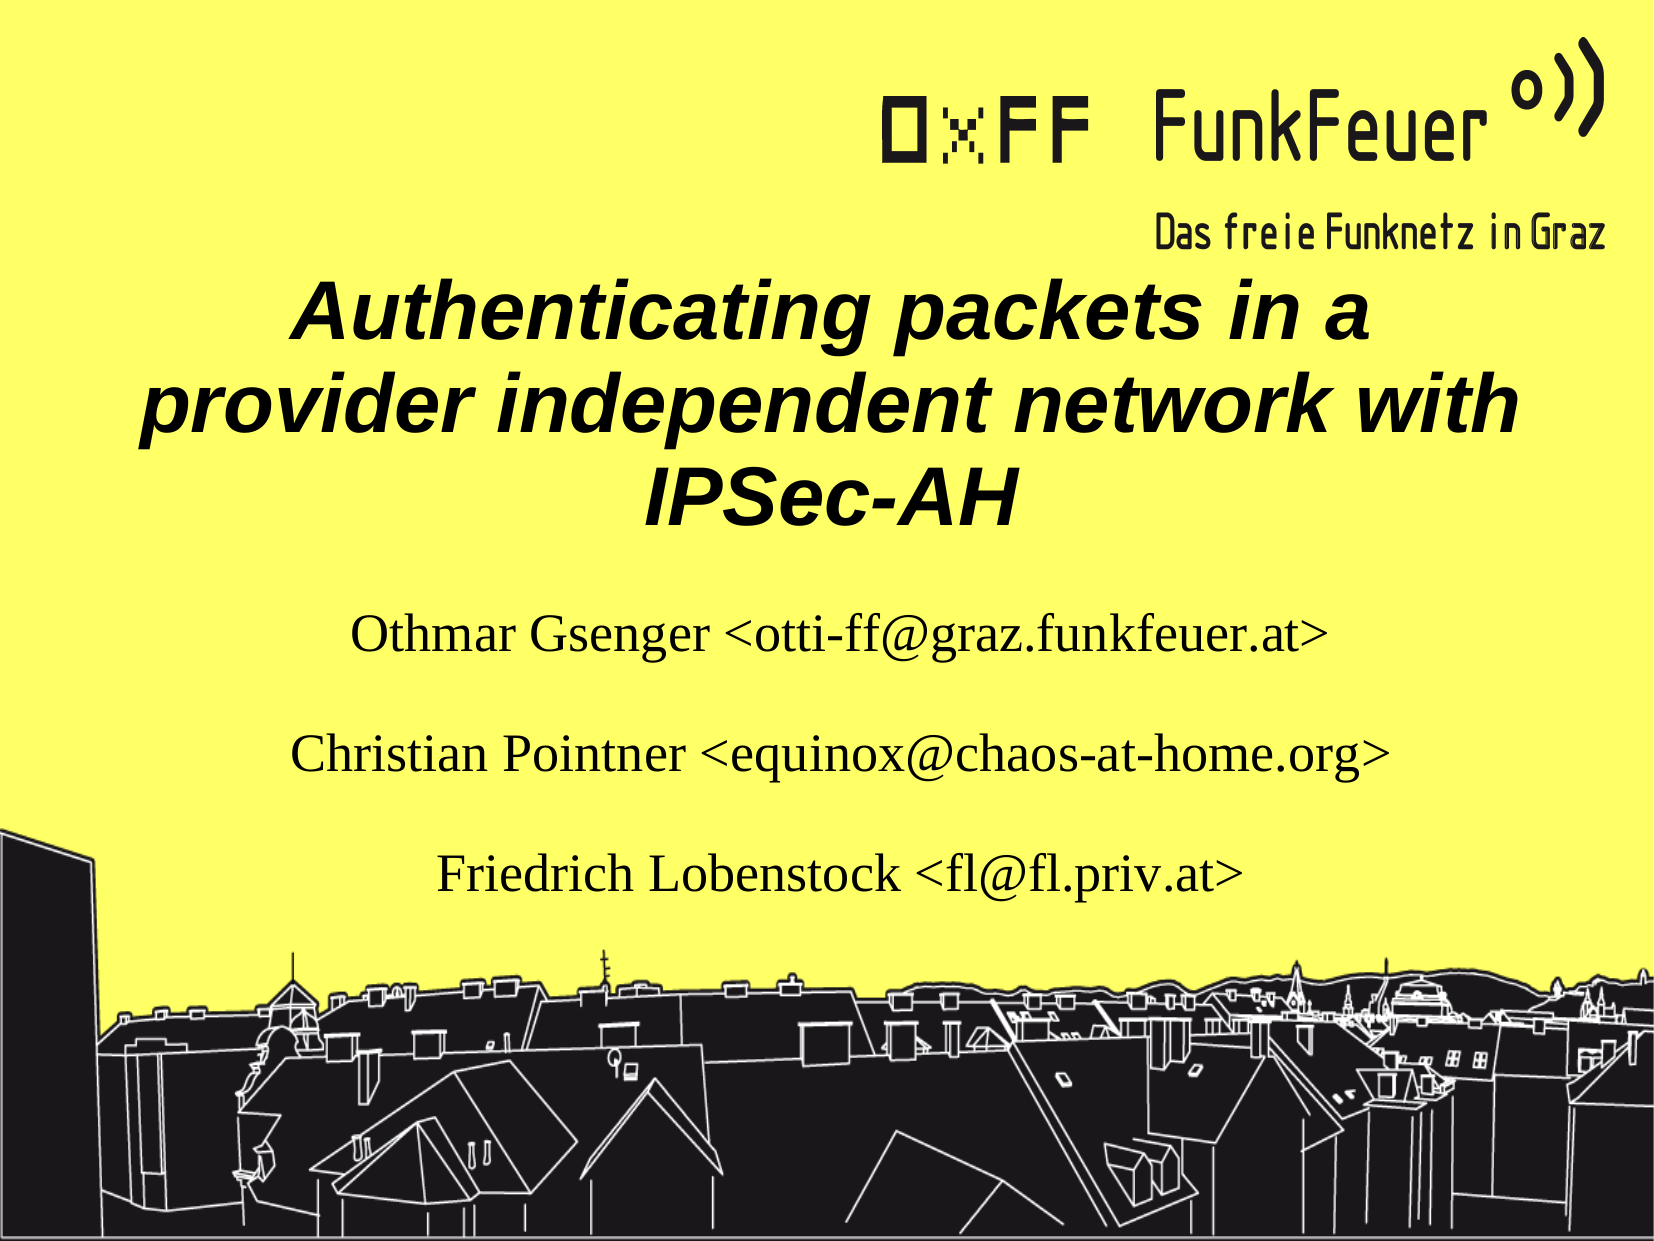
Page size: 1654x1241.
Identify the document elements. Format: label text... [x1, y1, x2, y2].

title Authenticating packets in a provider independent network with IPSec-AH [125, 258, 1538, 550]
picture [882, 37, 1613, 263]
subtitle Othmar Gsenger <otti-ff@graz.funkfeuer.at> Christian Pointner <equinox@chaos-at-home.org> Friedrich Lobenstock <fl@fl.priv.at> [121, 375, 1561, 1133]
picture [0, 827, 1654, 1241]
